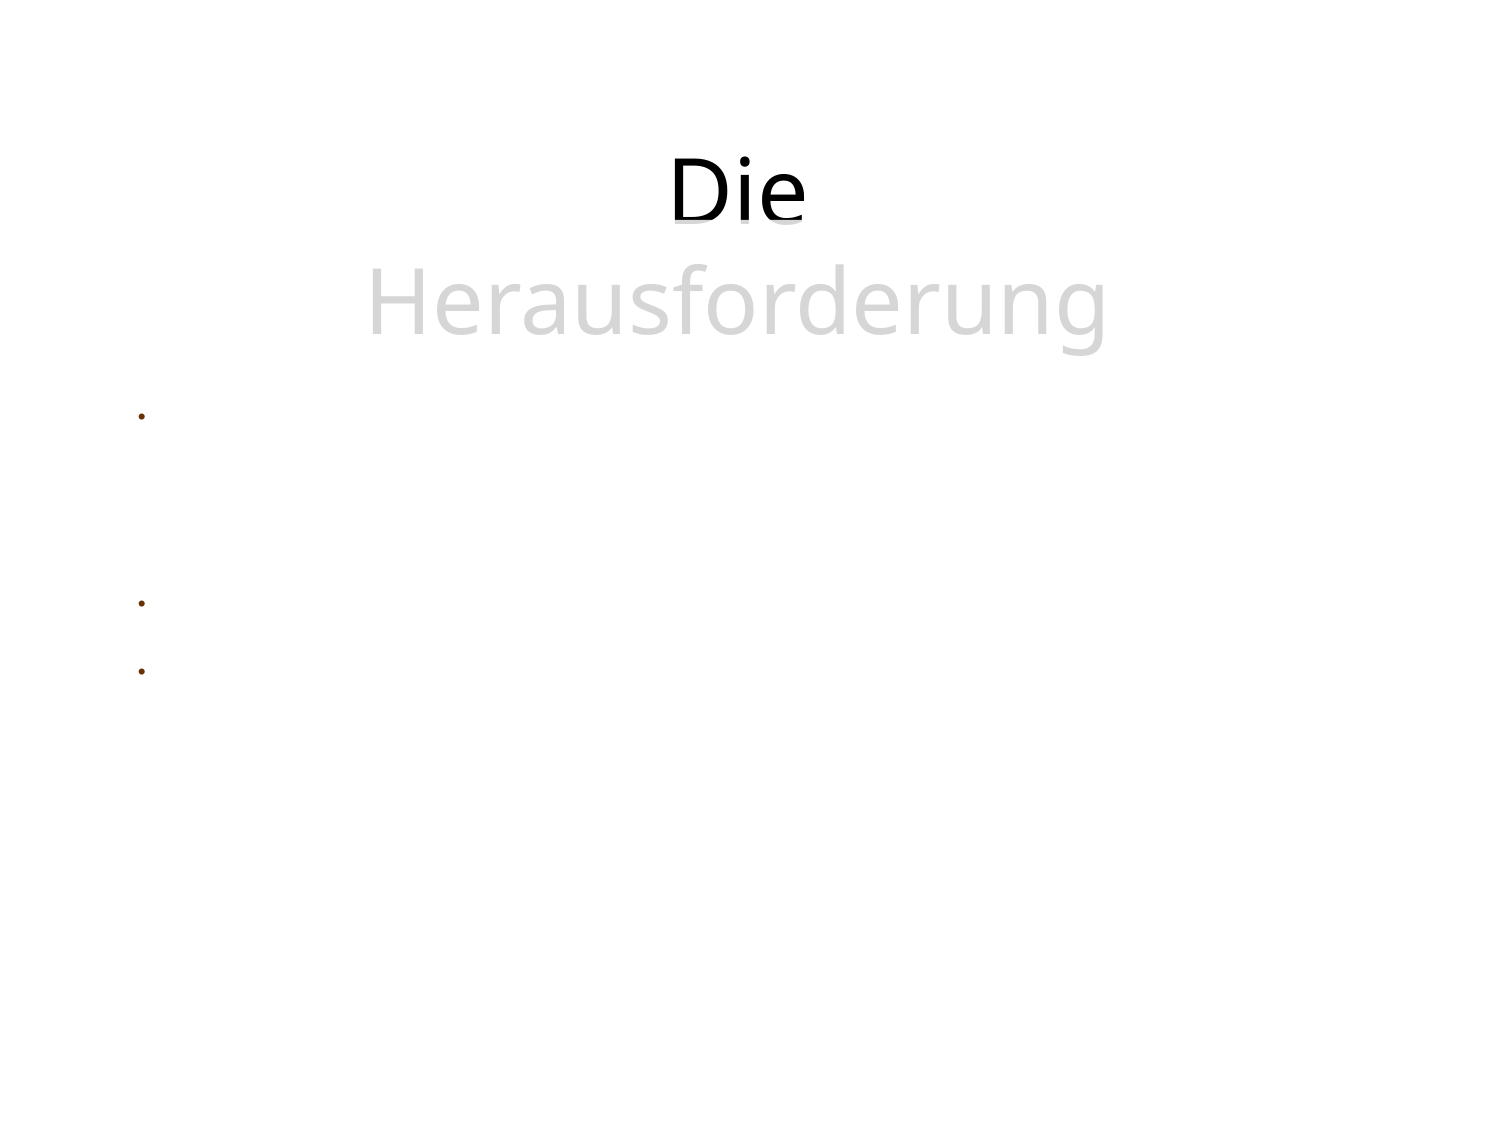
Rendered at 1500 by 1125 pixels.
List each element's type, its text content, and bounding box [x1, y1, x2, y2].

title Die Herausforderung [289, 125, 1188, 219]
text_box Wunsch und Ziel des Muslims ist es, in diesem Leben, Gott, als Schöpfer des Universums, so nah wie möglich zu kommen, um Ihm auch im Jenseits nahe zu sein Erinnerung vs. Vergessen Balance zwischen täglichen „weltlichen“ Aufgaben und Verbindung zum Göttlichen [88, 219, 1388, 929]
